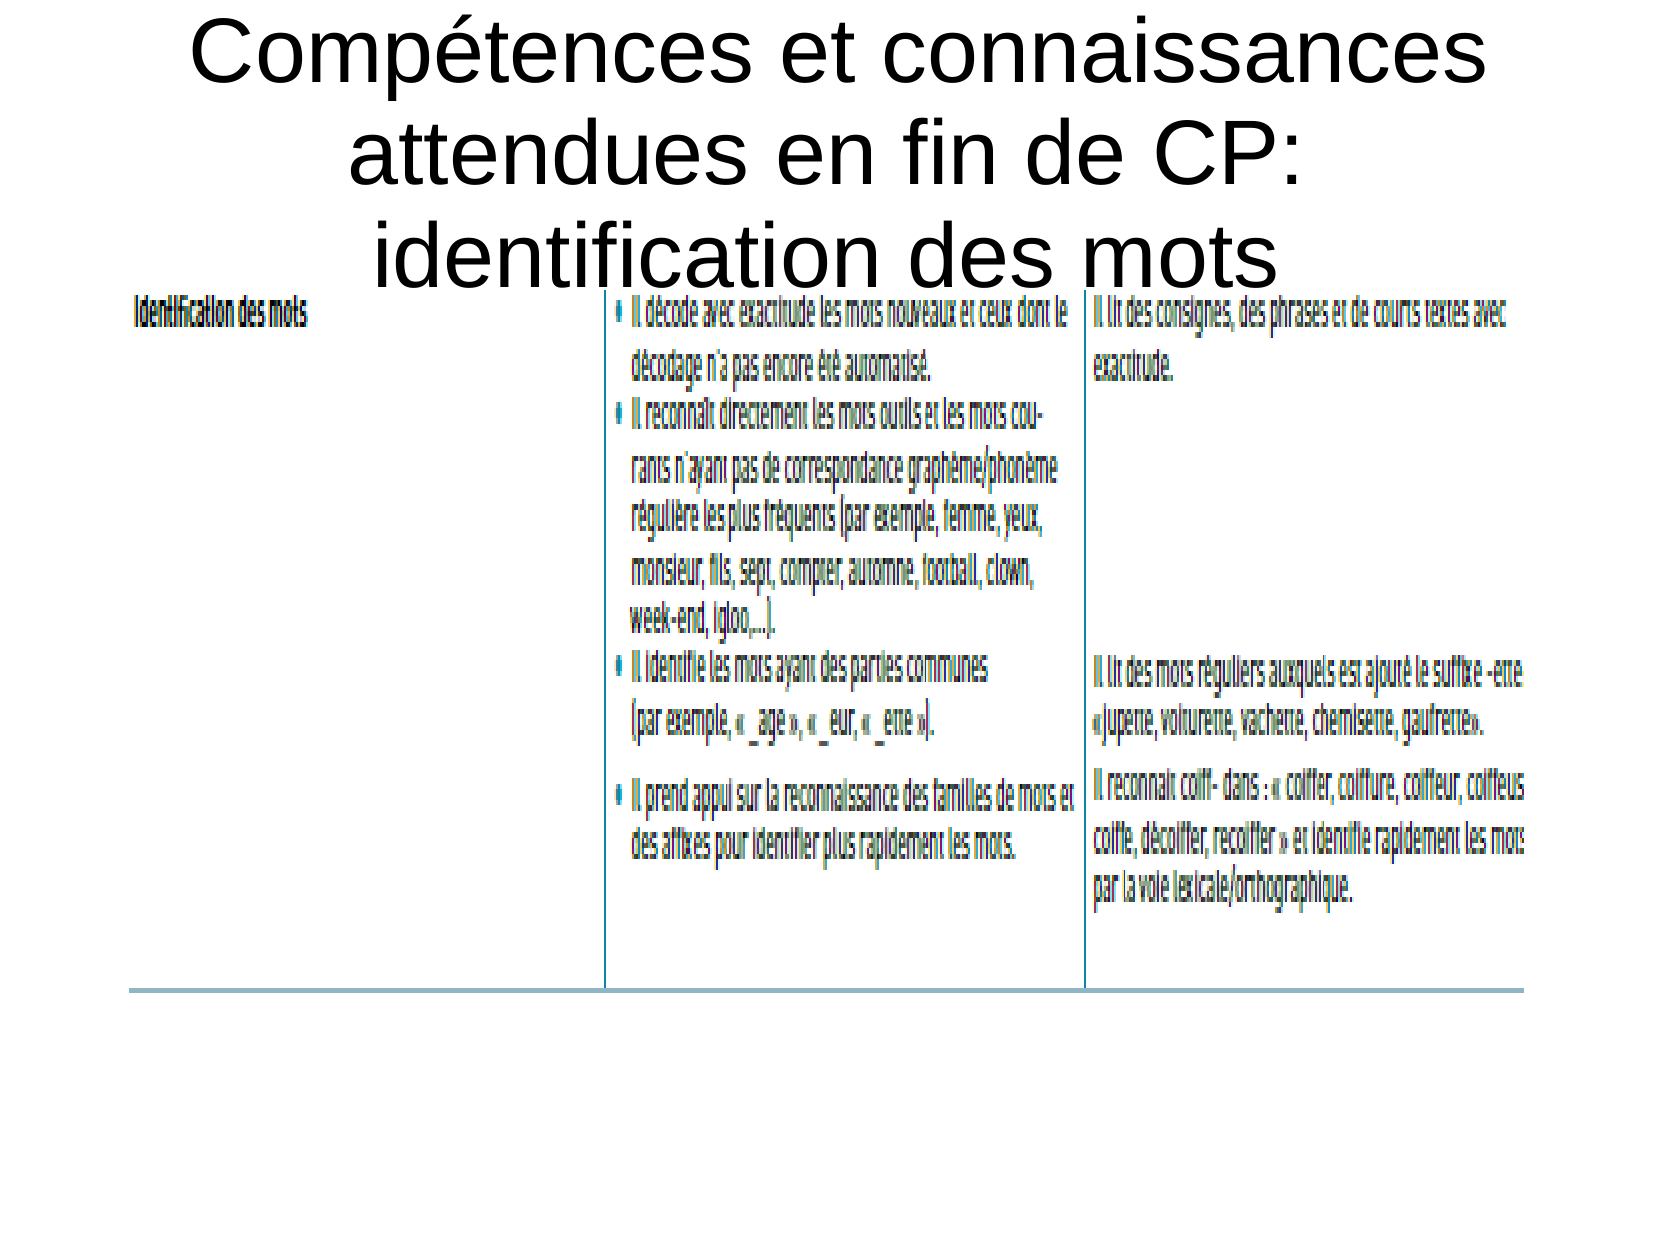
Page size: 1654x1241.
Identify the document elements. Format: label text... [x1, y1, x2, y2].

title Compétences et connaissances attendues en fin de CP: identification des mots [82, 0, 1571, 307]
picture [129, 290, 1524, 1010]
